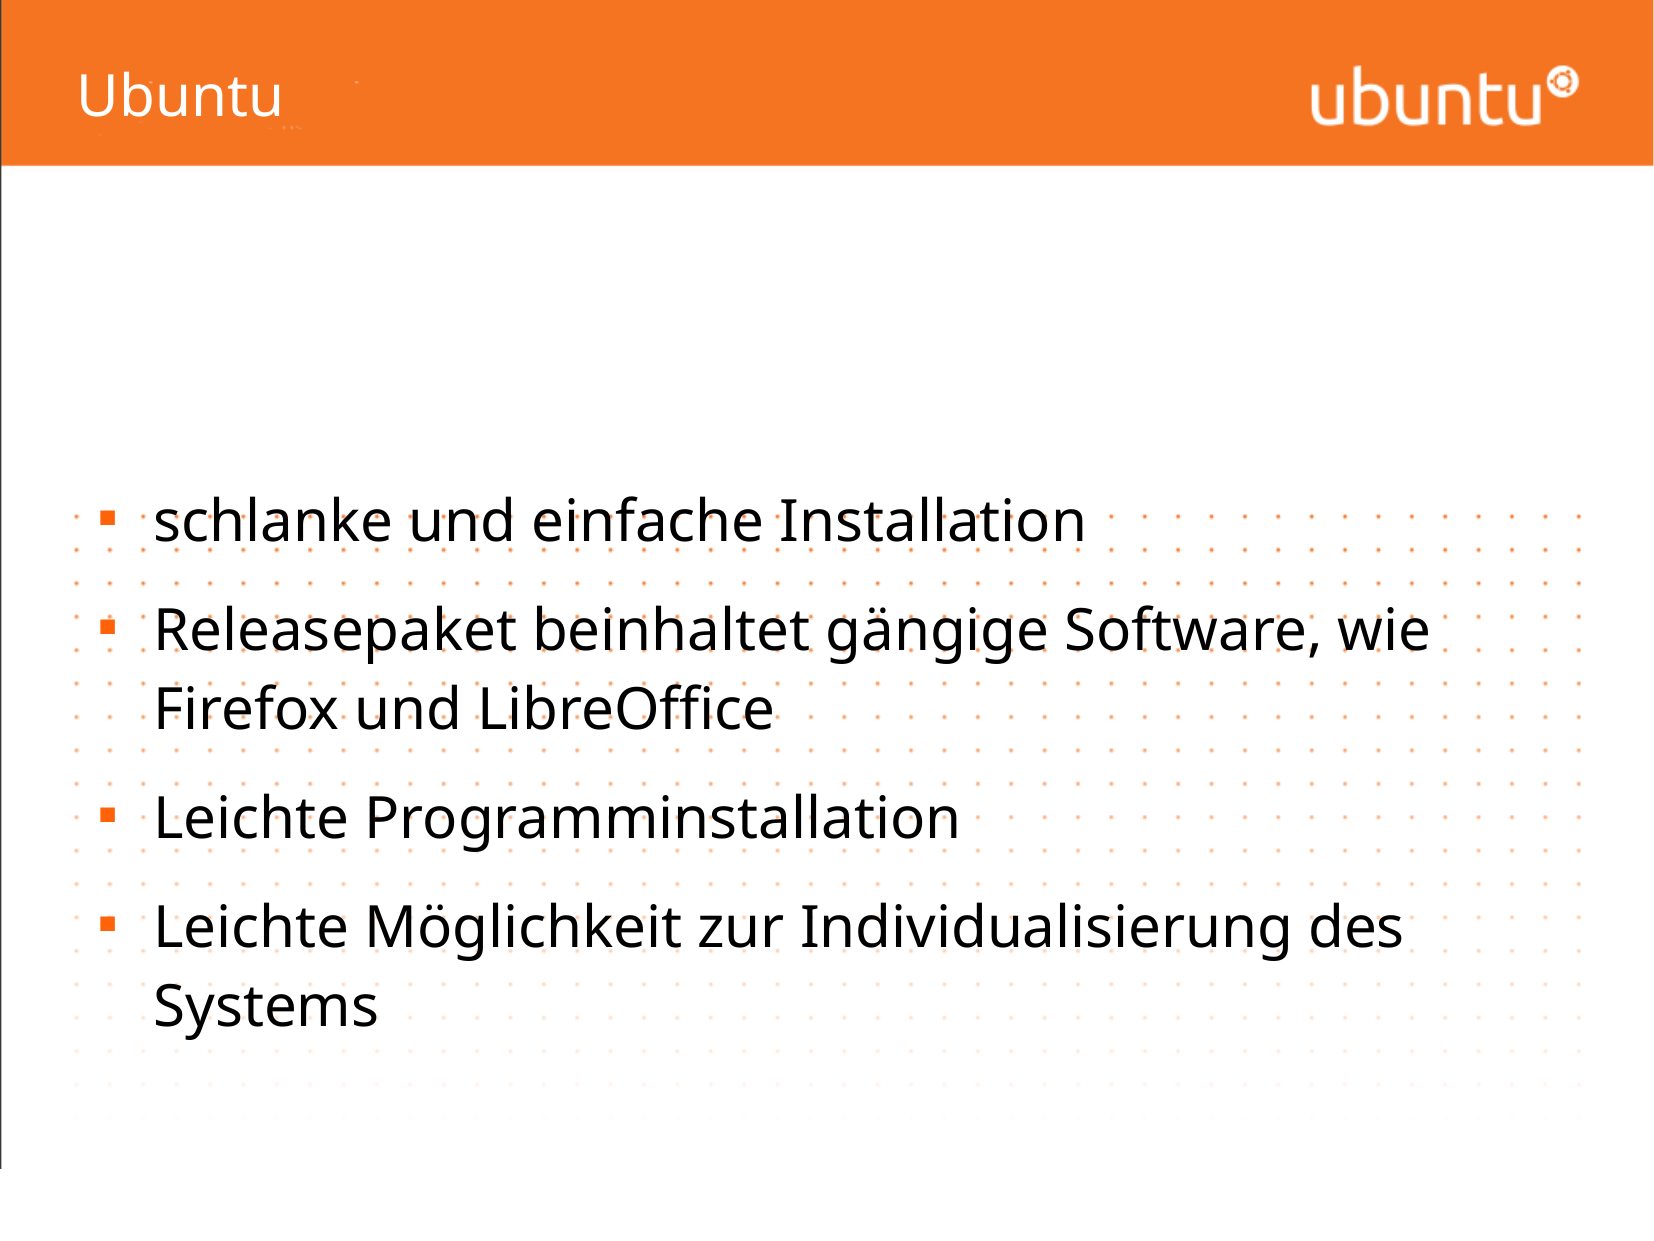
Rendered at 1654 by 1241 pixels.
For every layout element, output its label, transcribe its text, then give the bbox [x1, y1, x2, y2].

picture [0, 0, 1654, 1169]
list schlanke und einfache Installation Releasepaket beinhaltet gängige Software, wie Firefox und LibreOffice Leichte Programminstallation Leichte Möglichkeit zur Individualisierung des Systems [82, 479, 1462, 960]
title Ubuntu [76, 29, 1565, 158]
